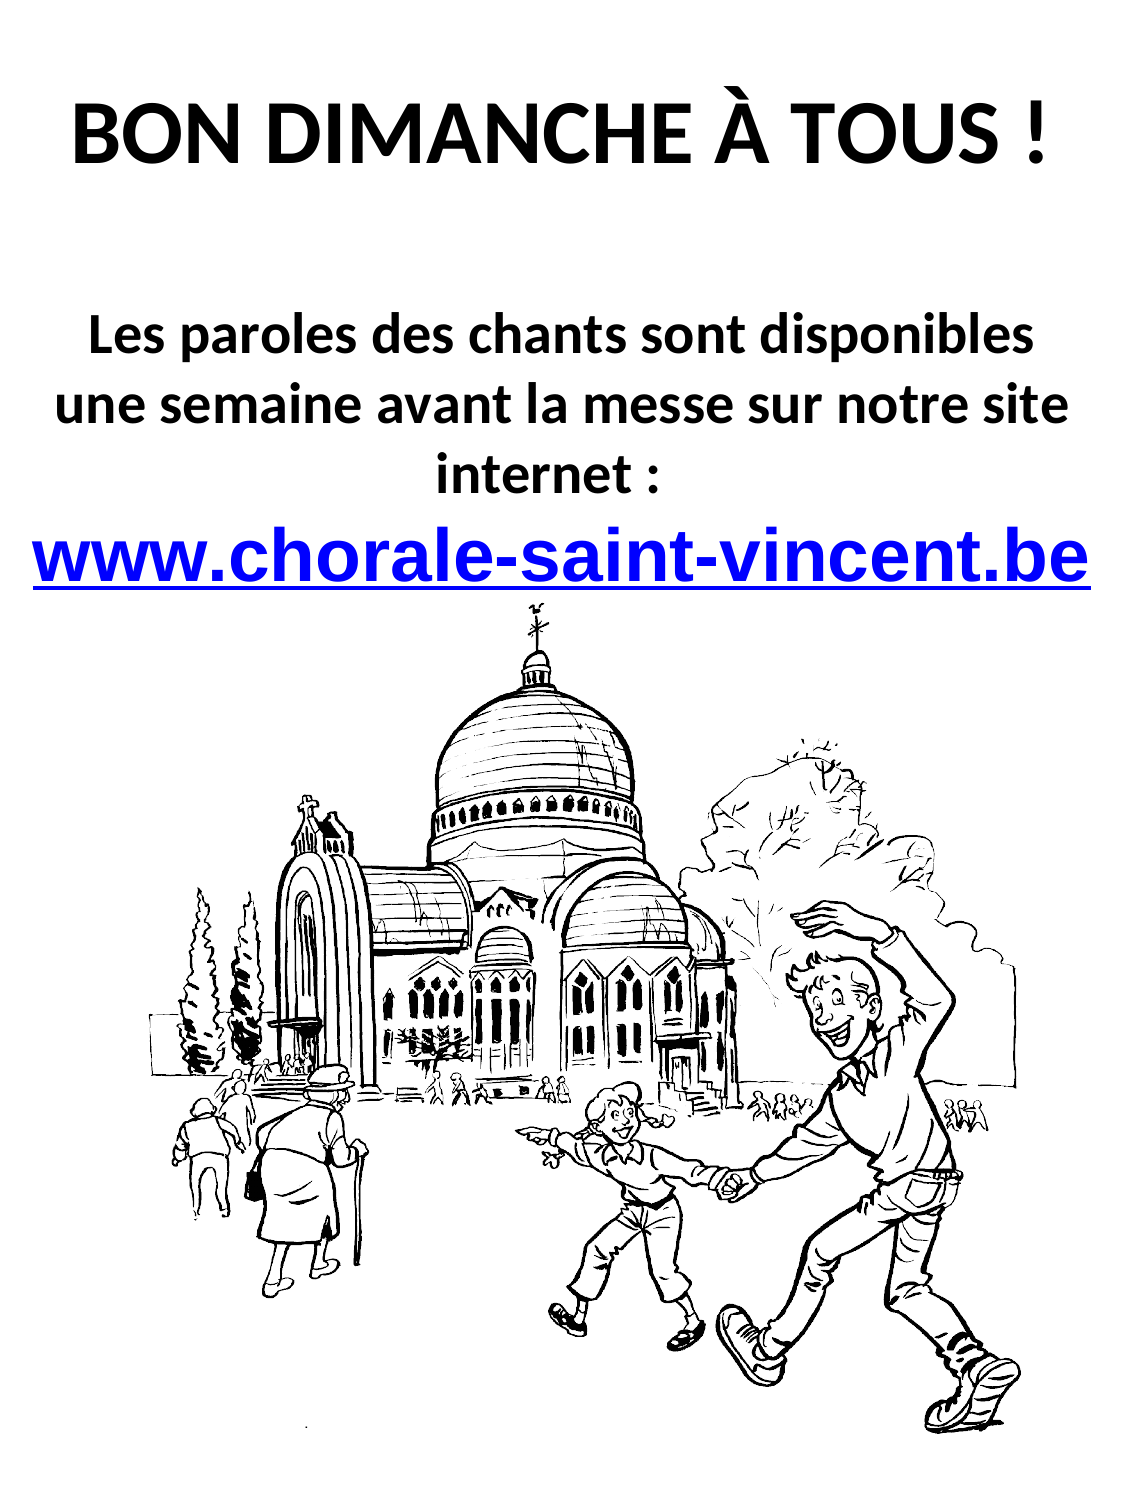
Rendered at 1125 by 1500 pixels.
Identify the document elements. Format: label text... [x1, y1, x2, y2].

picture [141, 556, 1027, 1440]
text_box BON DIMANCHE À TOUS ! Les paroles des chants sont disponibles une semaine avant la messe sur notre site internet : www.chorale-saint-vincent.be [0, 64, 1124, 289]
